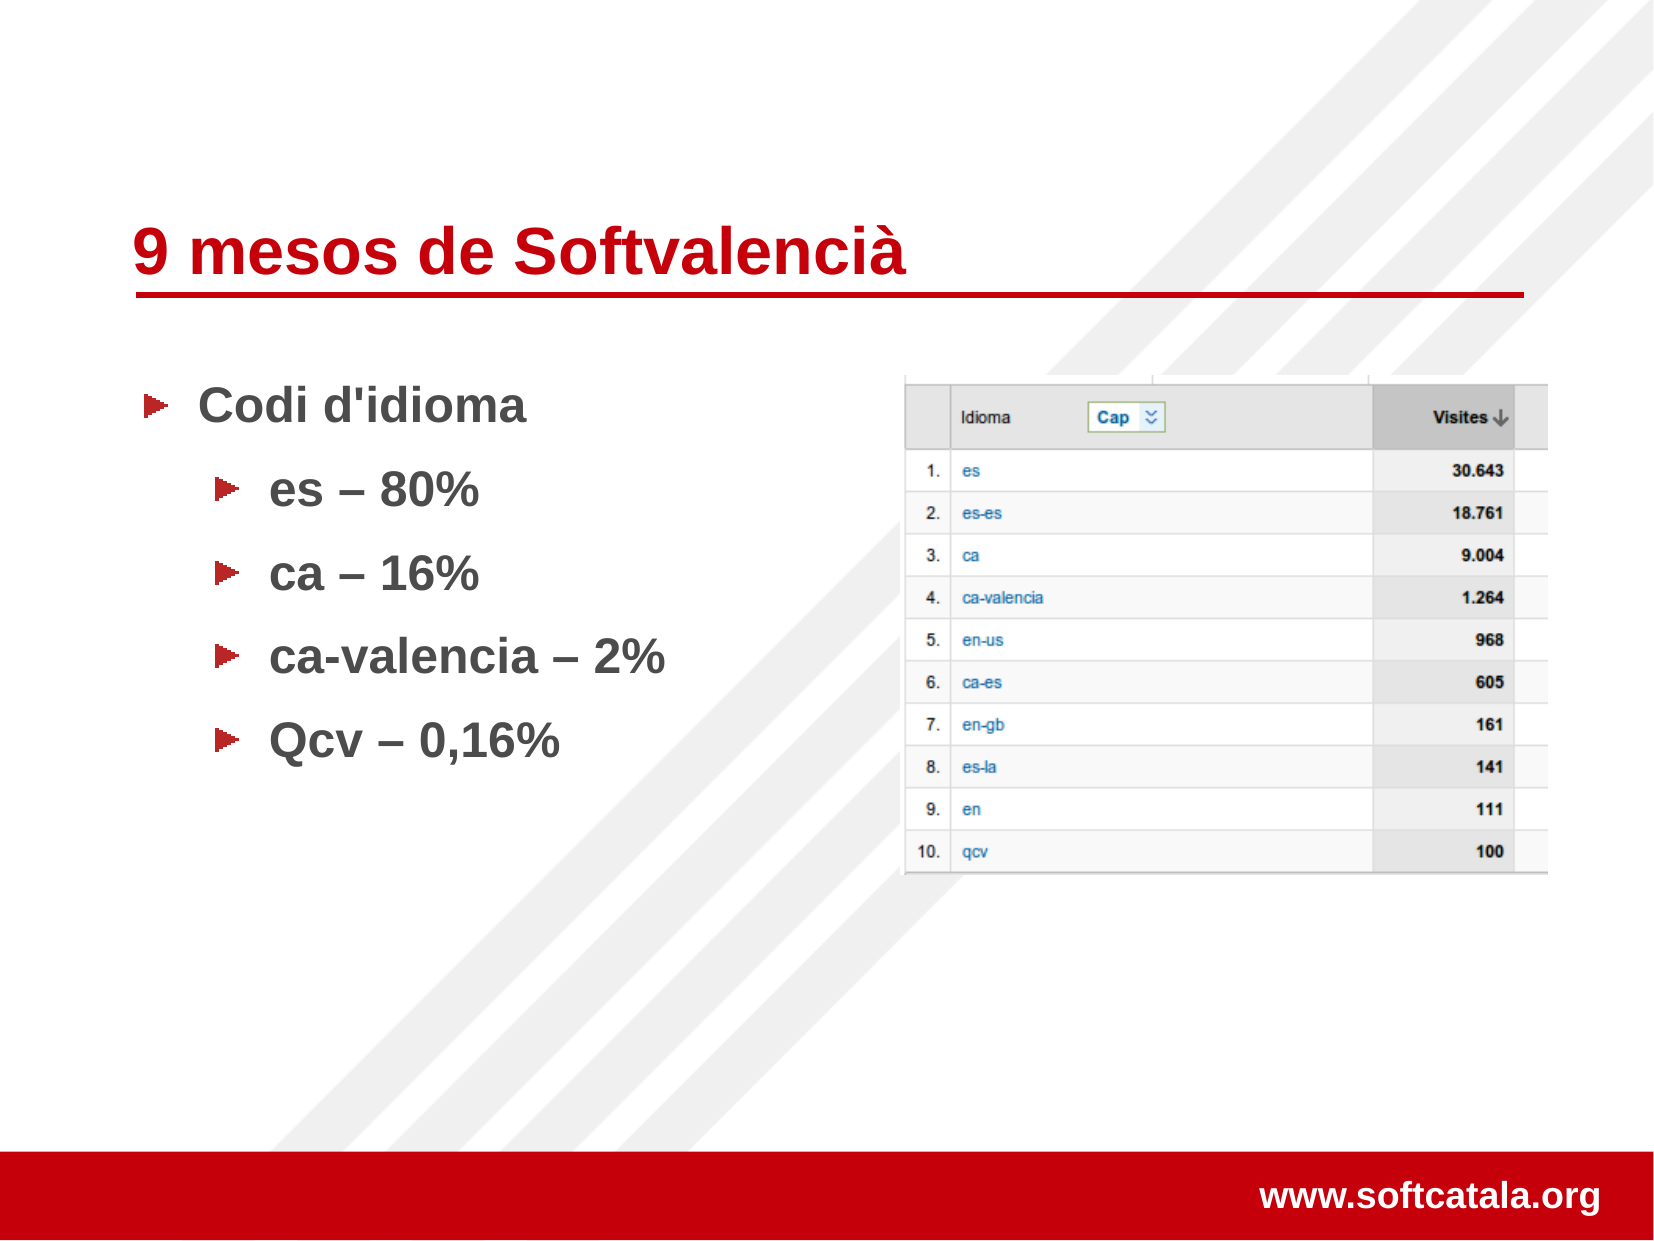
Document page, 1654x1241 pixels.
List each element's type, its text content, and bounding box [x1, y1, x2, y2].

text_box www.softcatala.org [0, 1151, 1654, 1241]
text_box 9 mesos de Softvalencià [118, 206, 1501, 297]
text_box Codi d'idioma es – 80% ca – 16% ca-valencia – 2% Qcv – 0,16% [129, 342, 1548, 832]
picture [0, 0, 1654, 1151]
